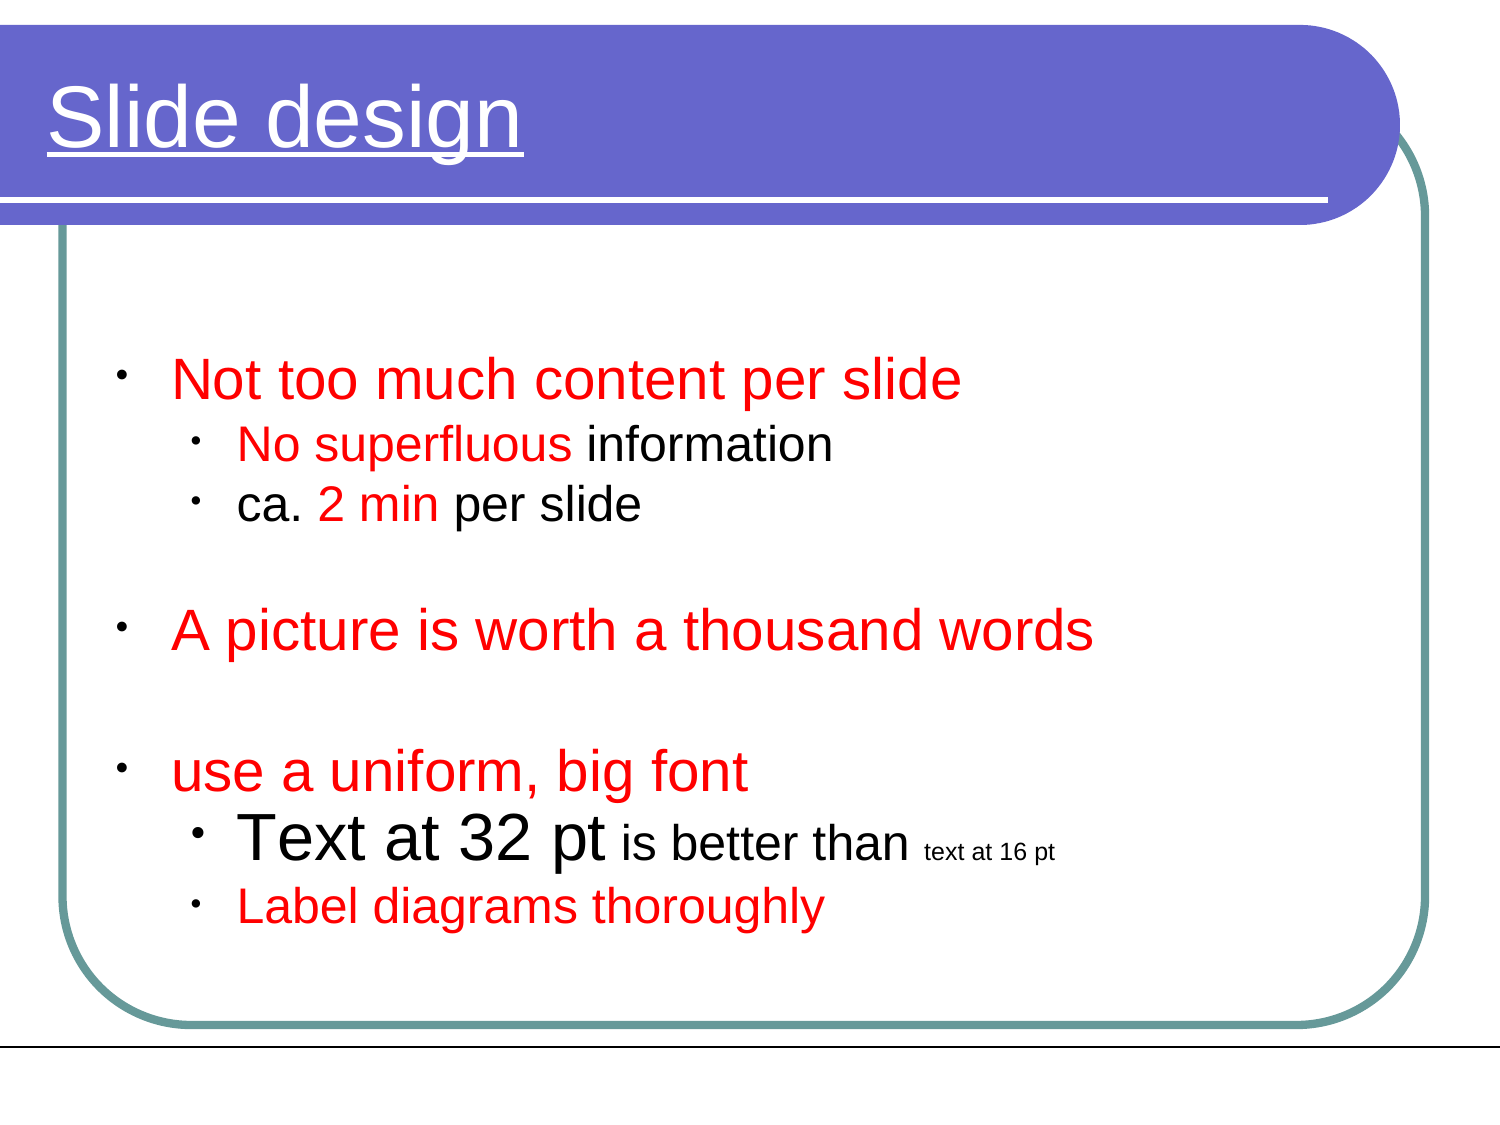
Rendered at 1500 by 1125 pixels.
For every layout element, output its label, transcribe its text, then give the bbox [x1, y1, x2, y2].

title Slide design [31, 37, 1347, 188]
list Not too much content per slide No superfluous information ca. 2 min per slide A picture is worth a thousand words use a uniform, big font Text at 32 pt is better than text at 16 pt Label diagrams thoroughly [99, 262, 1401, 988]
